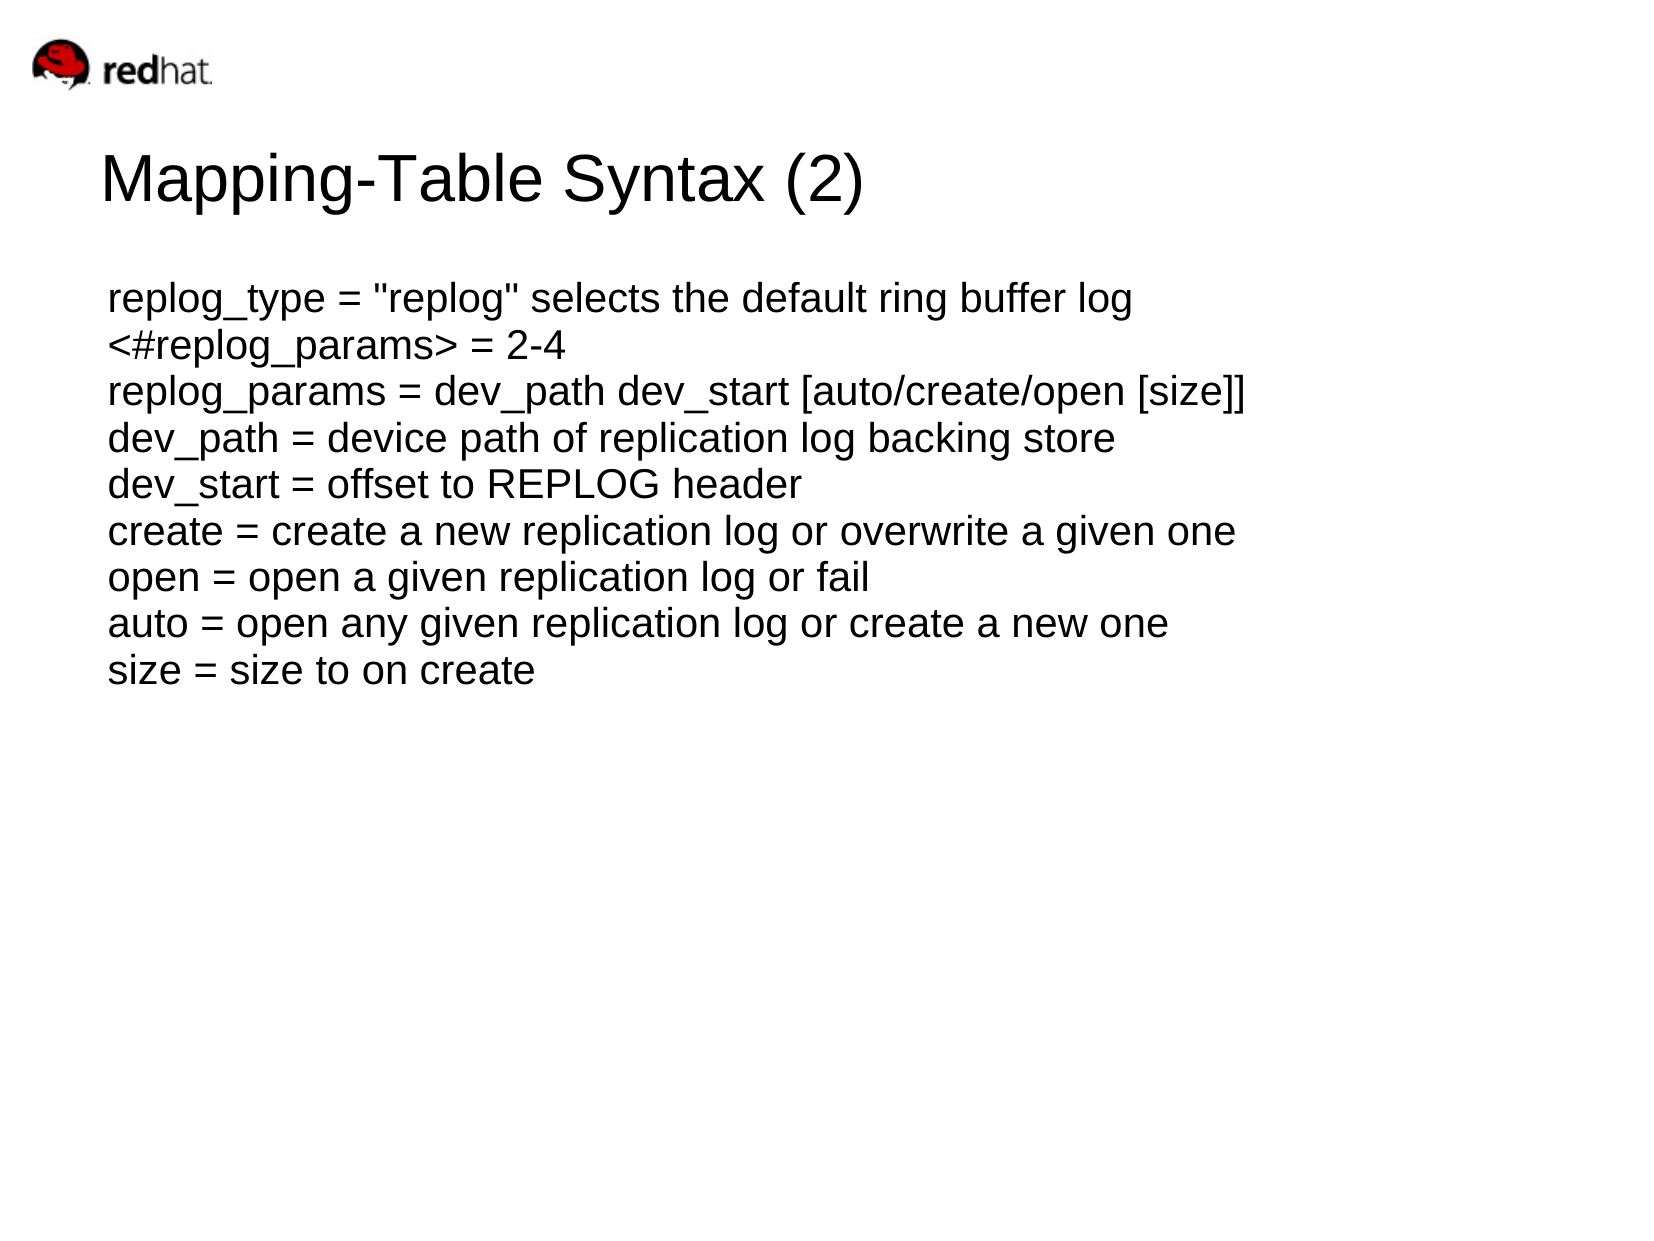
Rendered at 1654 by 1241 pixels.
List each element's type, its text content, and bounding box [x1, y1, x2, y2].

text_box replog_type = "replog" selects the default ring buffer log <#replog_params> = 2-4 replog_params = dev_path dev_start [auto/create/open [size]] dev_path = device path of replication log backing store dev_start = offset to REPLOG header create = create a new replication log or overwrite a given one open = open a given replication log or fail auto = open any given replication log or create a new one size = size to on create [107, 274, 1264, 744]
list Mapping-Table Syntax (2) [100, 140, 1506, 874]
picture [31, 37, 212, 98]
